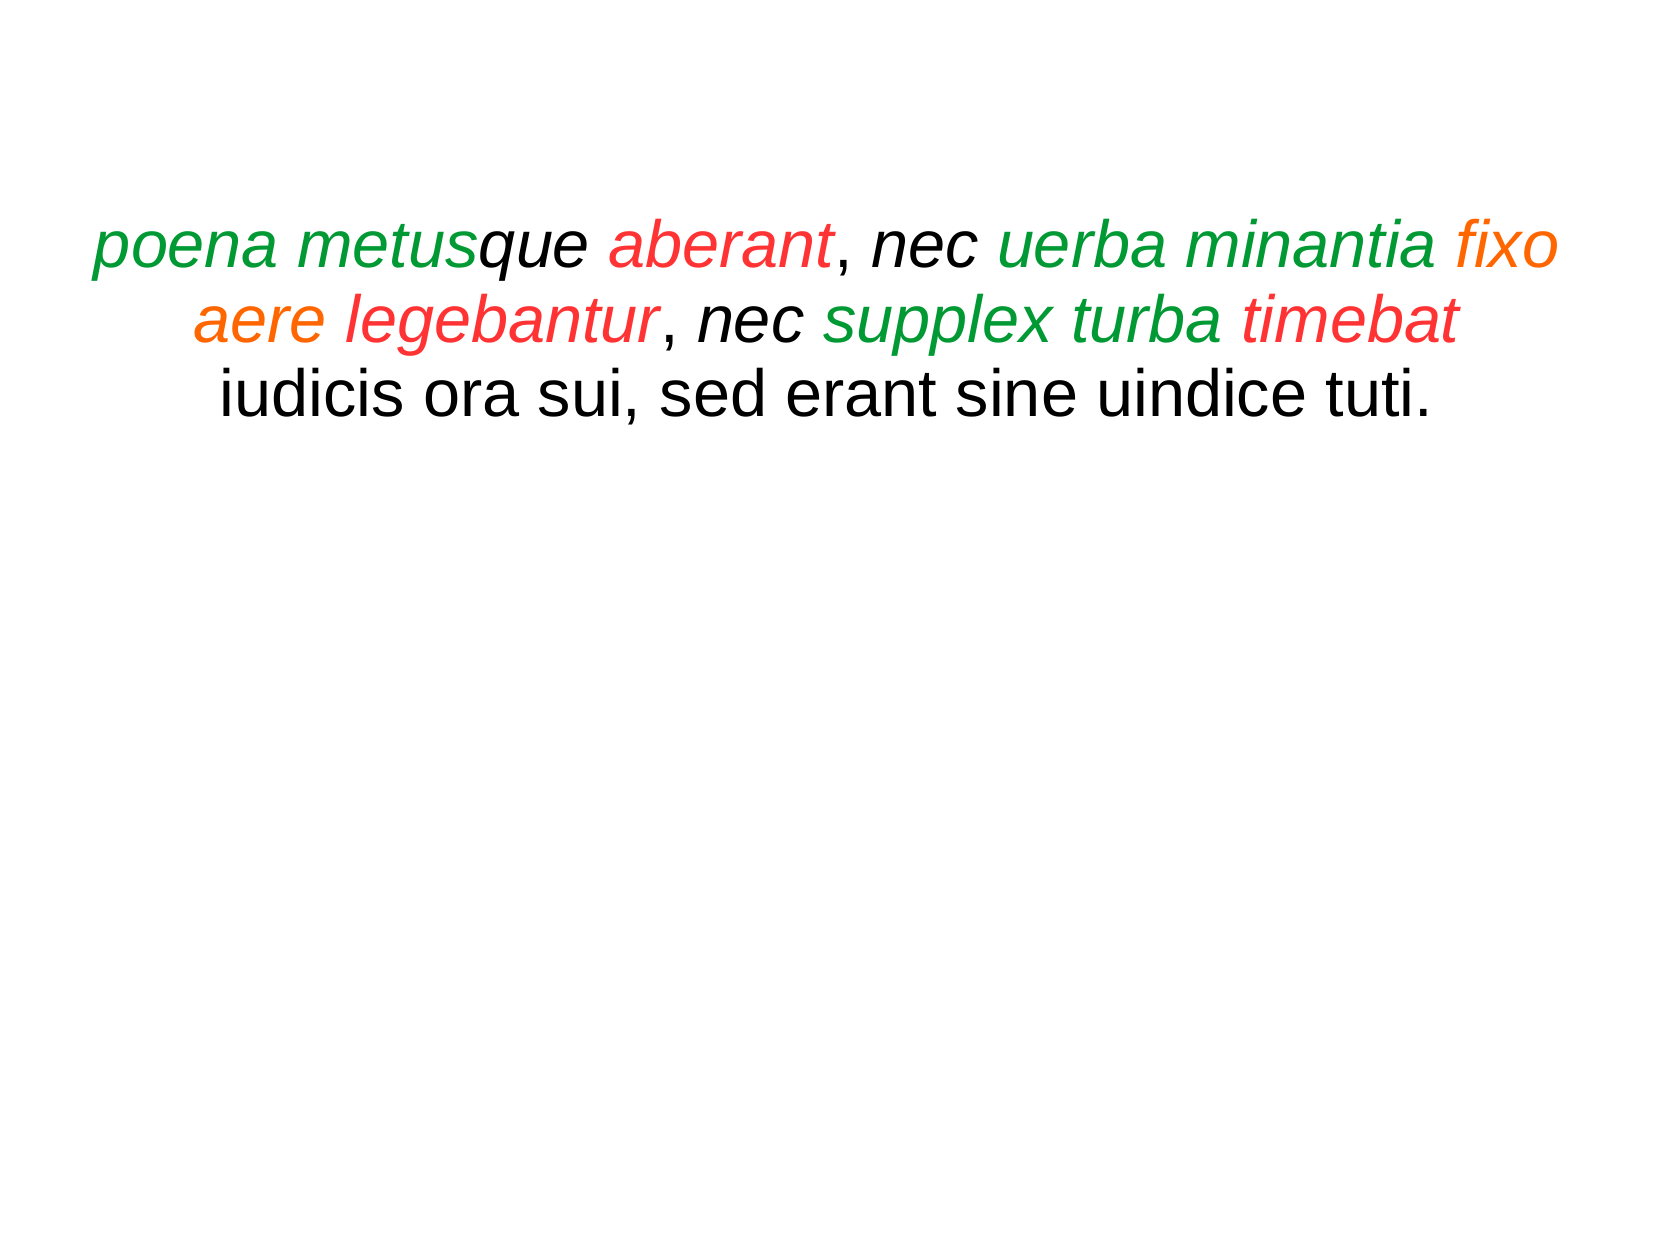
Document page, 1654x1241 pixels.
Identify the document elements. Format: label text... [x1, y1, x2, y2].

title poena metusque aberant, nec uerba minantia fixo aere legebantur, nec supplex turba timebat iudicis ora sui, sed erant sine uindice tuti. [47, 35, 1607, 603]
